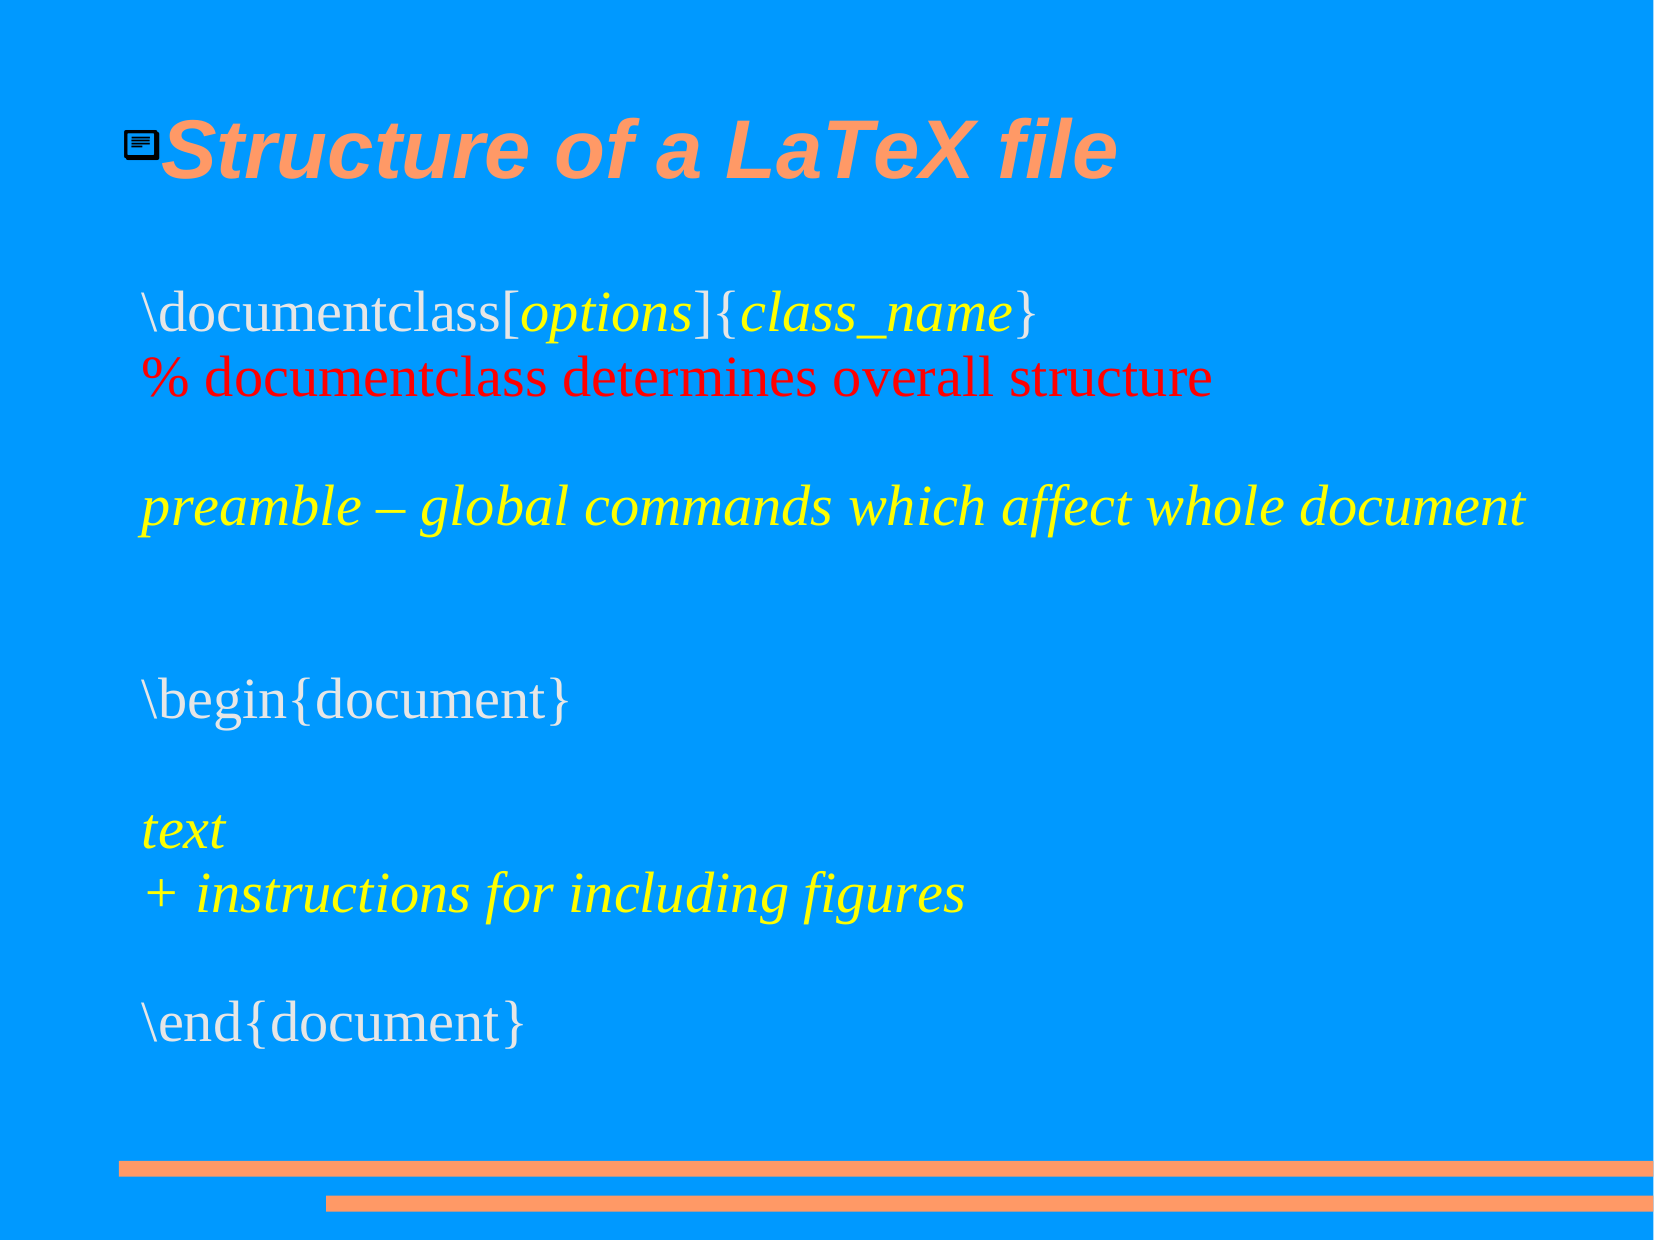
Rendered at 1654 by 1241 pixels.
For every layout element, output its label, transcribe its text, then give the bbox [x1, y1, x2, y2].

list \documentclass[options]{class_name} % documentclass determines overall structure preamble – global commands which affect whole document \begin{document} text + instructions for including figures \end{document} [124, 279, 1564, 1124]
title Structure of a LaTeX file [121, 46, 1534, 254]
